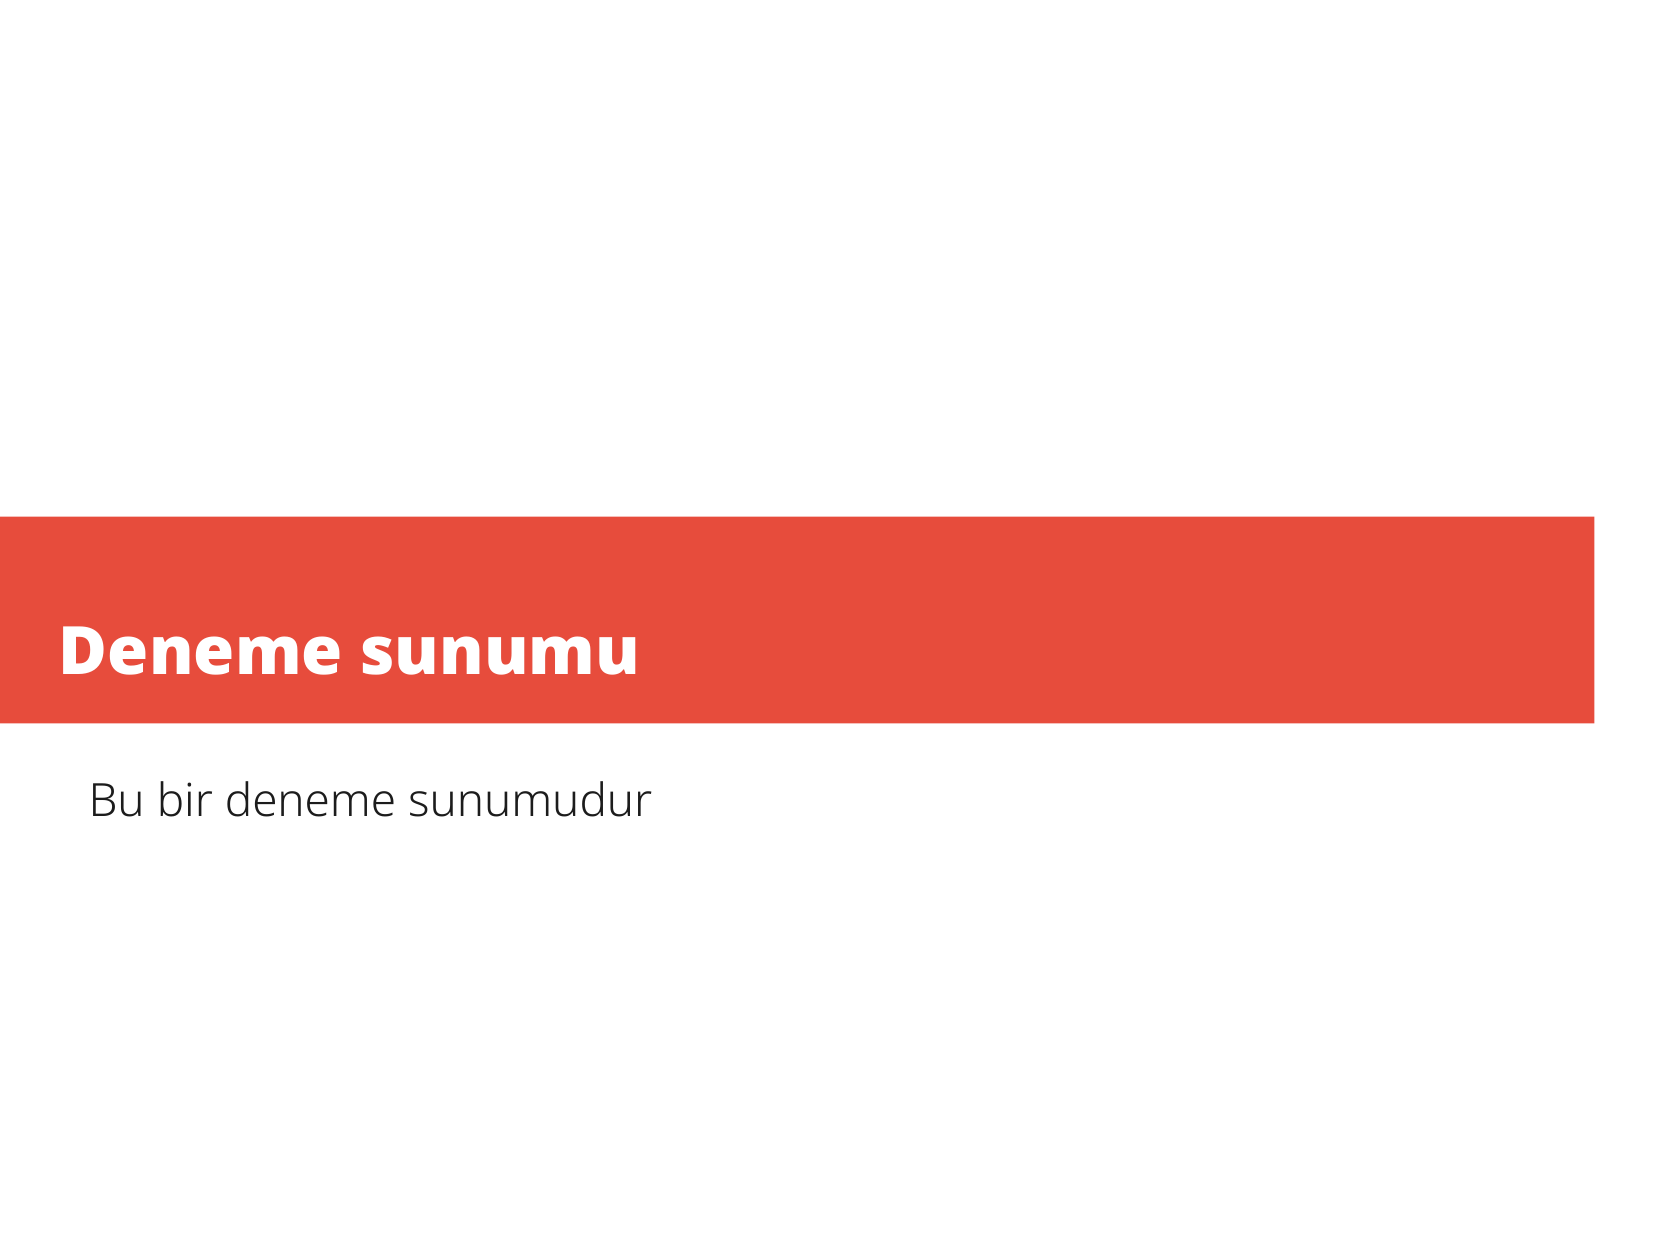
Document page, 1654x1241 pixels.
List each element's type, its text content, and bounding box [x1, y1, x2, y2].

subtitle Bu bir deneme sunumudur [88, 767, 1595, 1182]
title Deneme sunumu [59, 546, 1595, 694]
